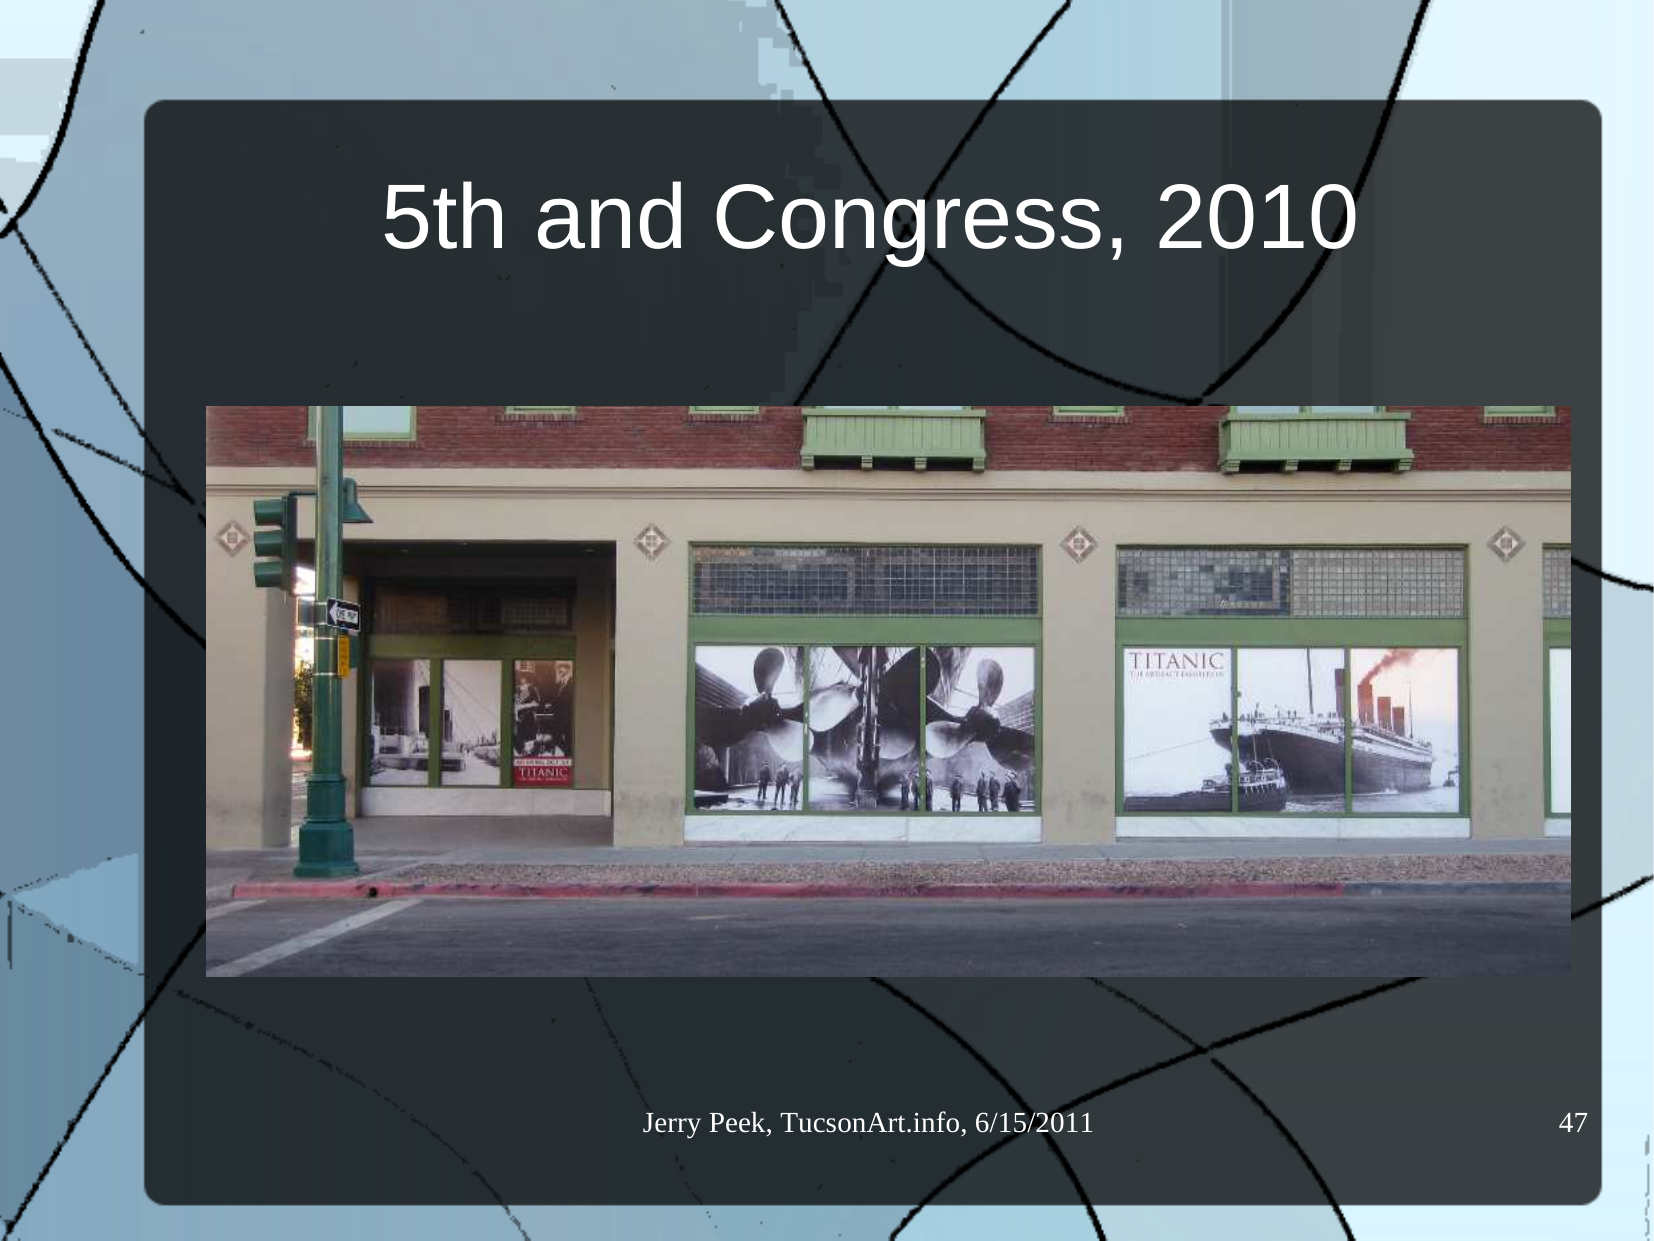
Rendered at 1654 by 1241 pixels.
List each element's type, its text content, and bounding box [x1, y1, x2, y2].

picture [0, 0, 1654, 1241]
title 5th and Congress, 2010 [159, 108, 1583, 325]
